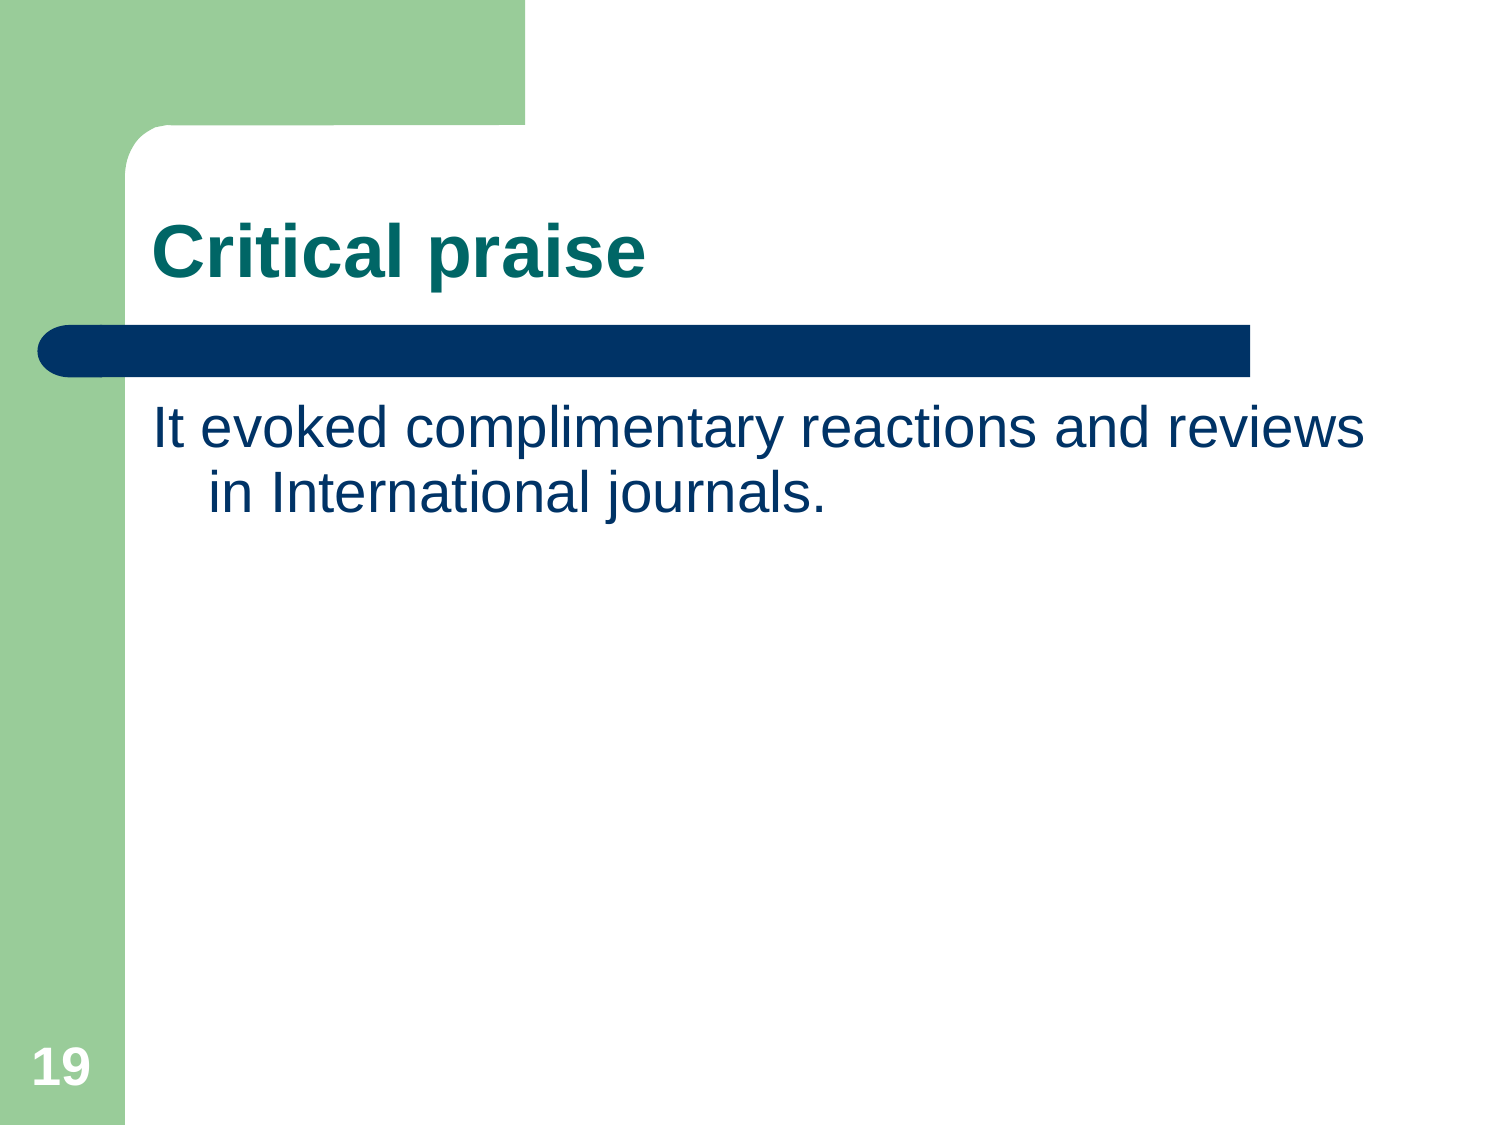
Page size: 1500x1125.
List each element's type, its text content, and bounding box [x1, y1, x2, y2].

list It evoked complimentary reactions and reviews in International journals. [137, 387, 1400, 999]
title Critical praise [136, 136, 1414, 301]
